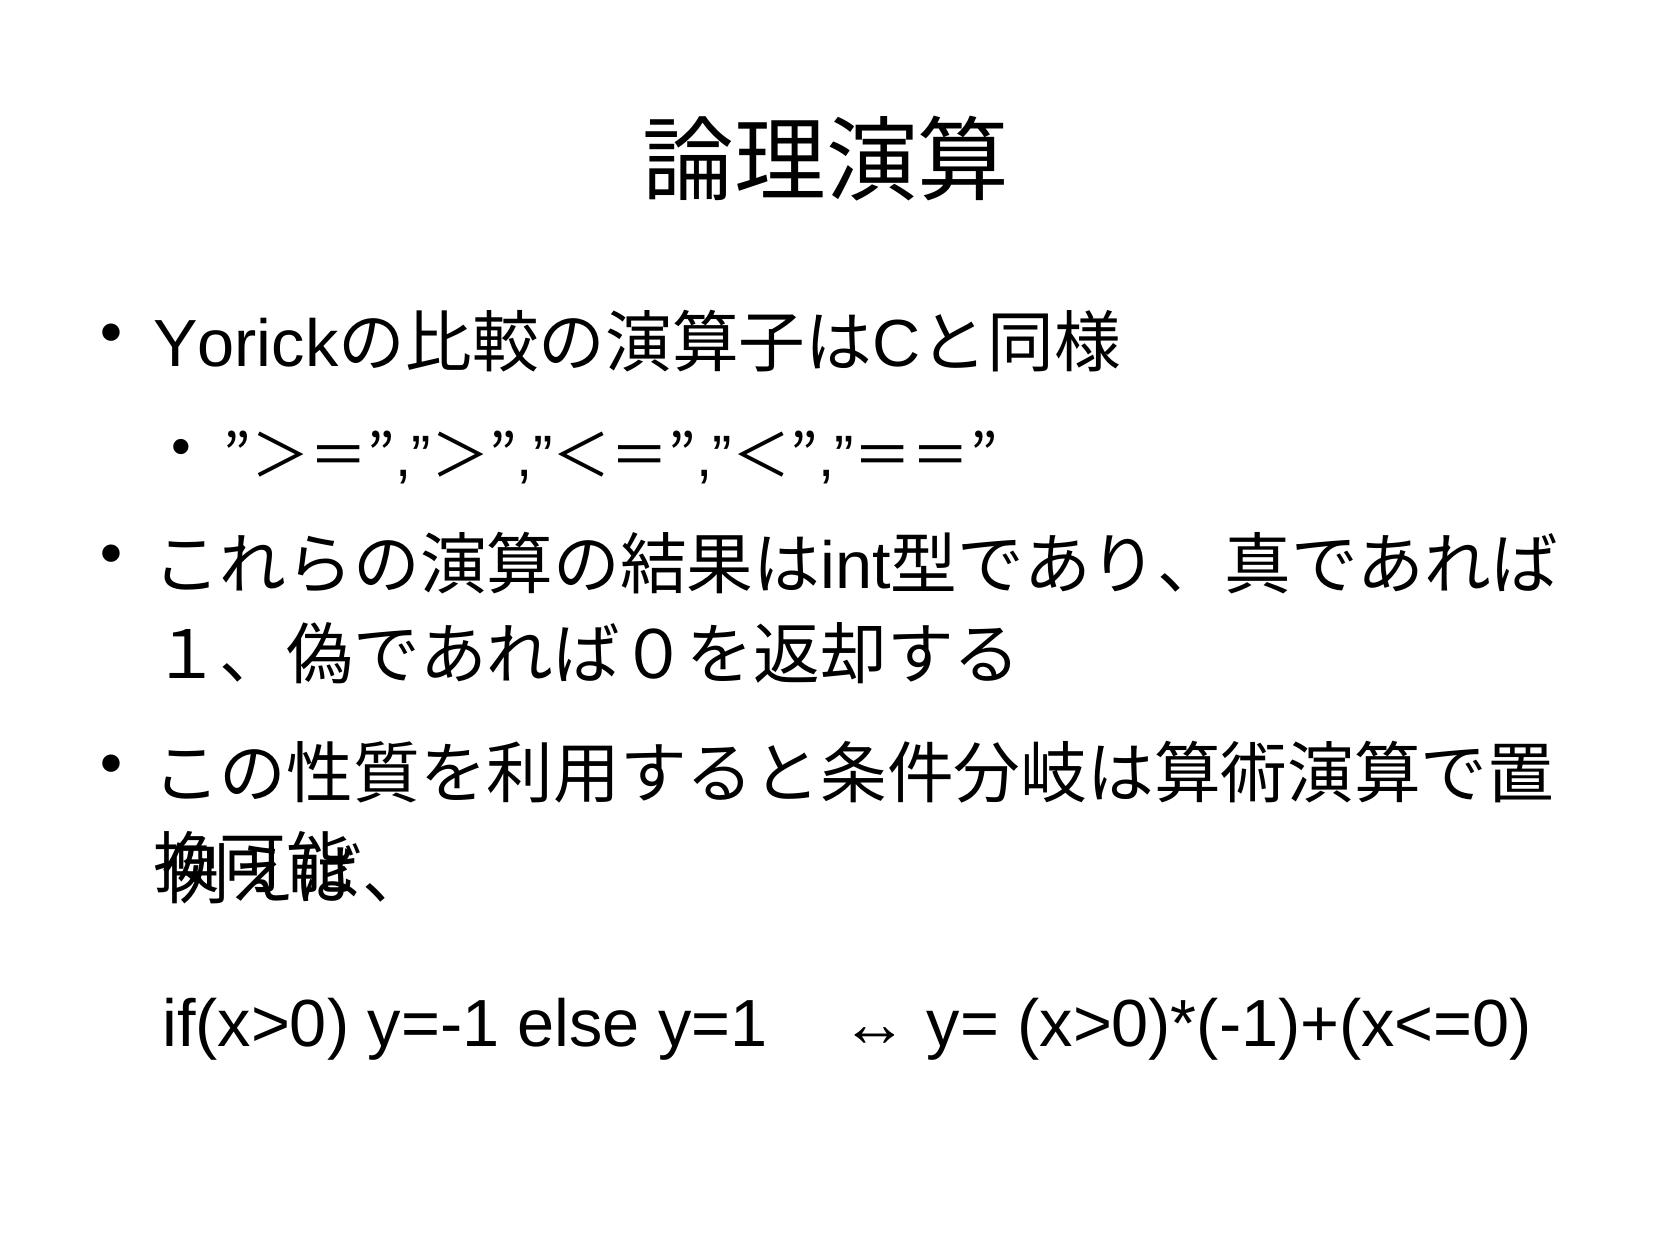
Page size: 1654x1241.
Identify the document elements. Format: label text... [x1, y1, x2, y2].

text_box 例えば、 if(x>0) y=-1 else y=1 ↔ y= (x>0)*(-1)+(x<=0) [147, 826, 1568, 1060]
list Yorickの比較の演算子はCと同様 ”＞＝”,”＞”,”＜＝”,”＜”,”＝＝” これらの演算の結果はint型であり、真であれば１、偽であれば０を返却する この性質を利用すると条件分岐は算術演算で置換可能 [82, 290, 1571, 857]
title 論理演算 [82, 56, 1571, 249]
